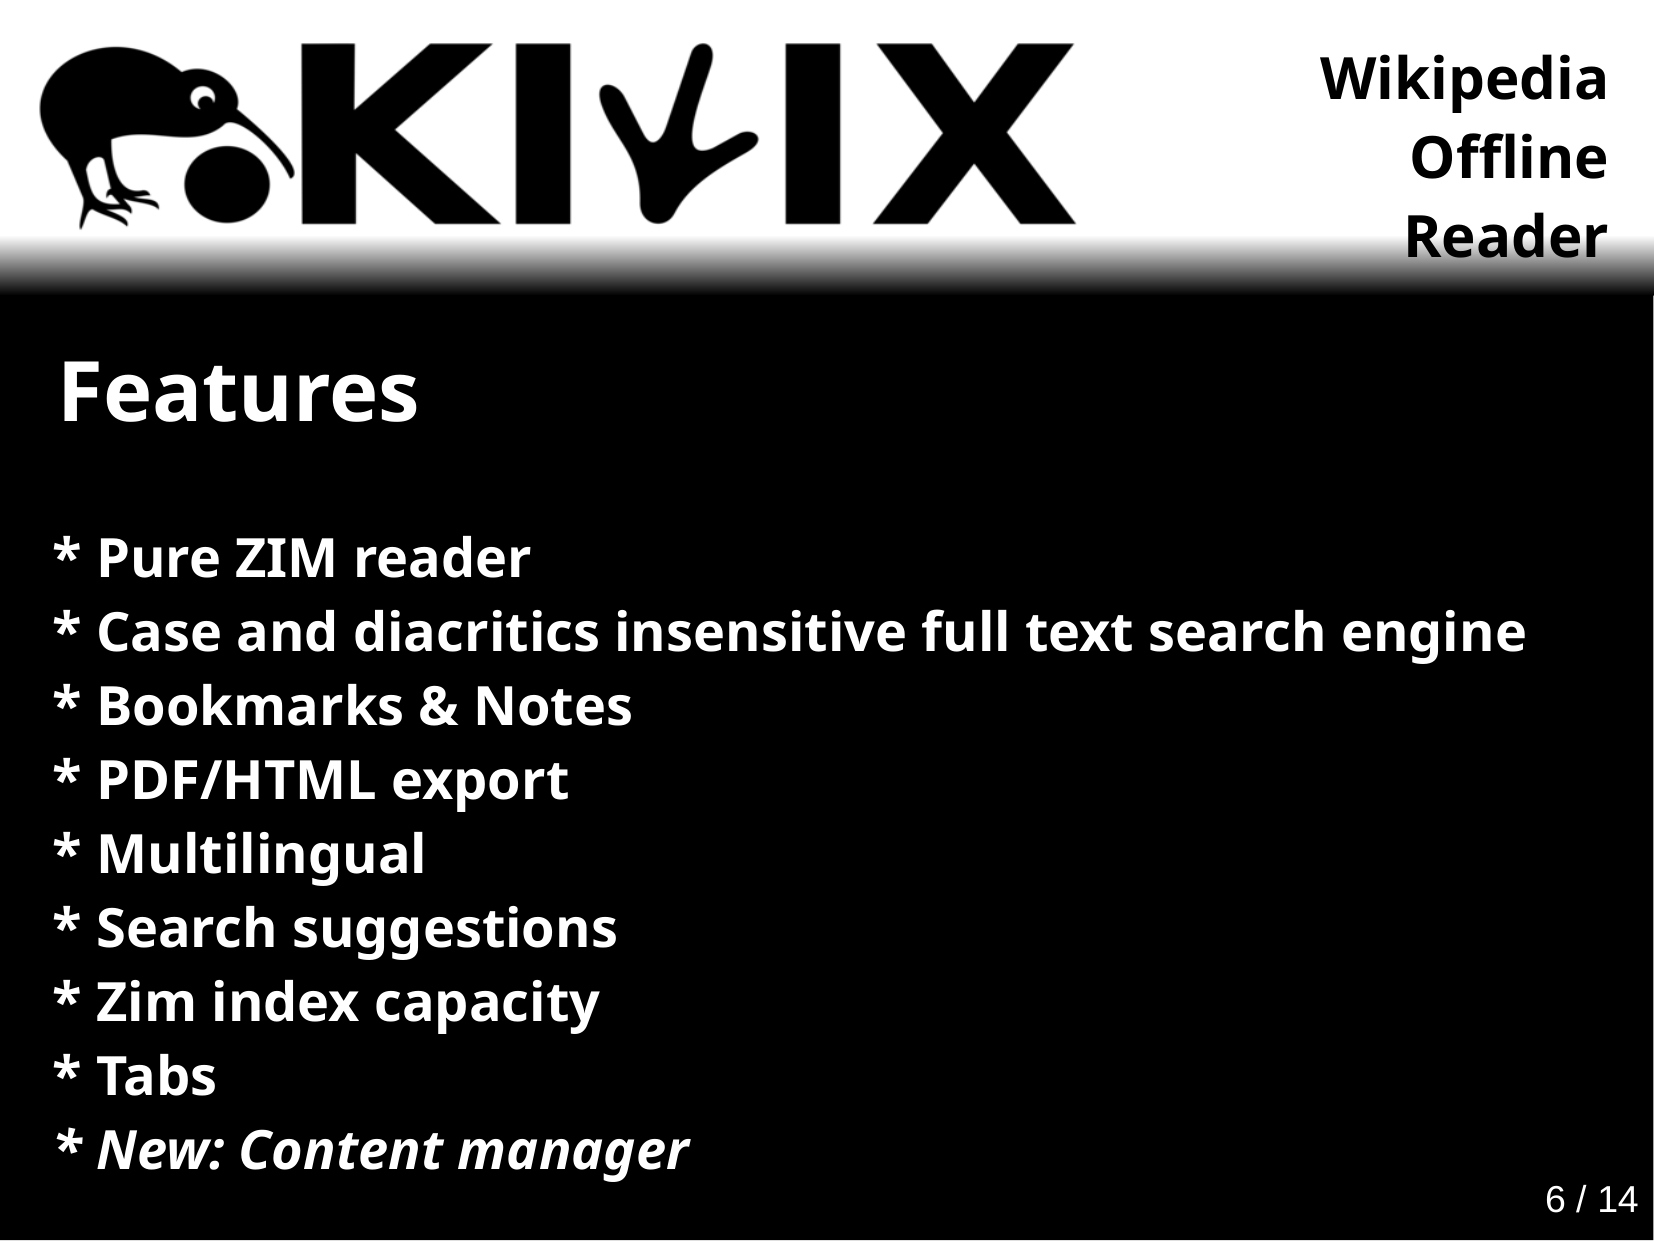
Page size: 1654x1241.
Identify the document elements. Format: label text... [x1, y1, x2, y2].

text_box Wikipedia Offline Reader [1210, 29, 1625, 248]
text_box [0, 236, 1654, 1241]
text_box Features * Pure ZIM reader * Case and diacritics insensitive full text search engine * Bookmarks & Notes * PDF/HTML export * Multilingual * Search suggestions * Zim index capacity * Tabs * New: Content manager [29, 324, 1625, 1152]
picture [29, 29, 1093, 236]
text_box <number> / 14 [1505, 1170, 1654, 1241]
